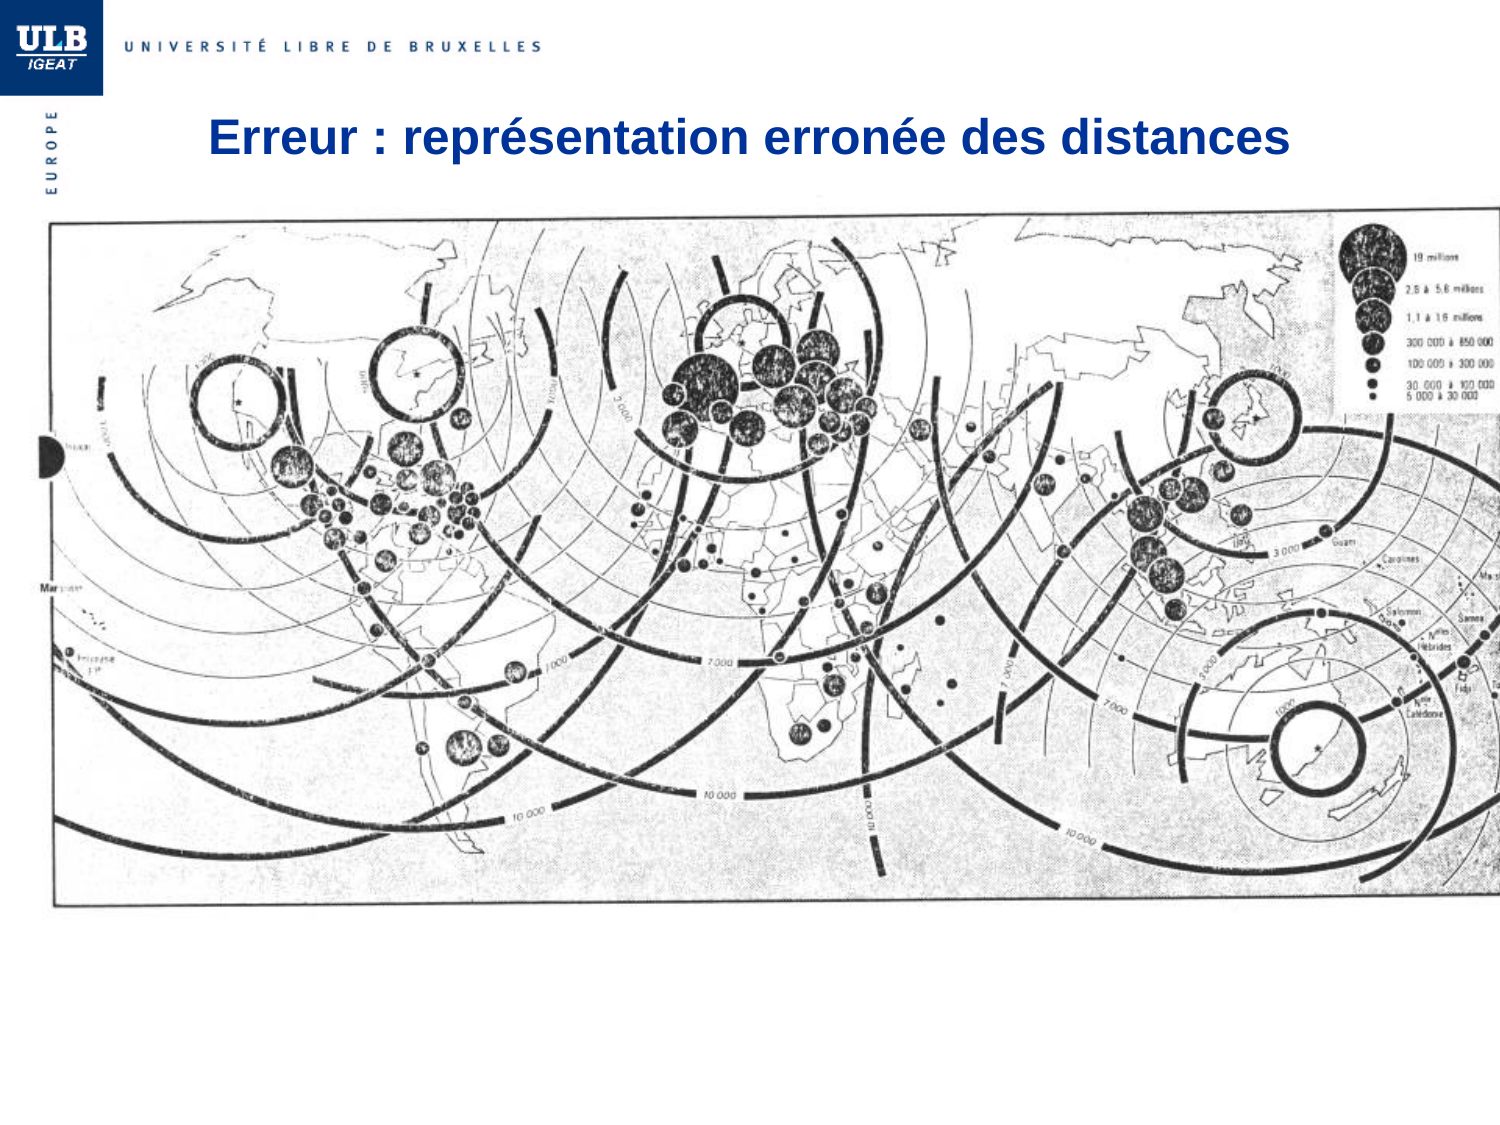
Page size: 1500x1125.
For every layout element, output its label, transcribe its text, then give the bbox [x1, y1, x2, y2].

picture [0, 0, 1500, 1125]
title Erreur : représentation erronée des distances [112, 99, 1388, 175]
